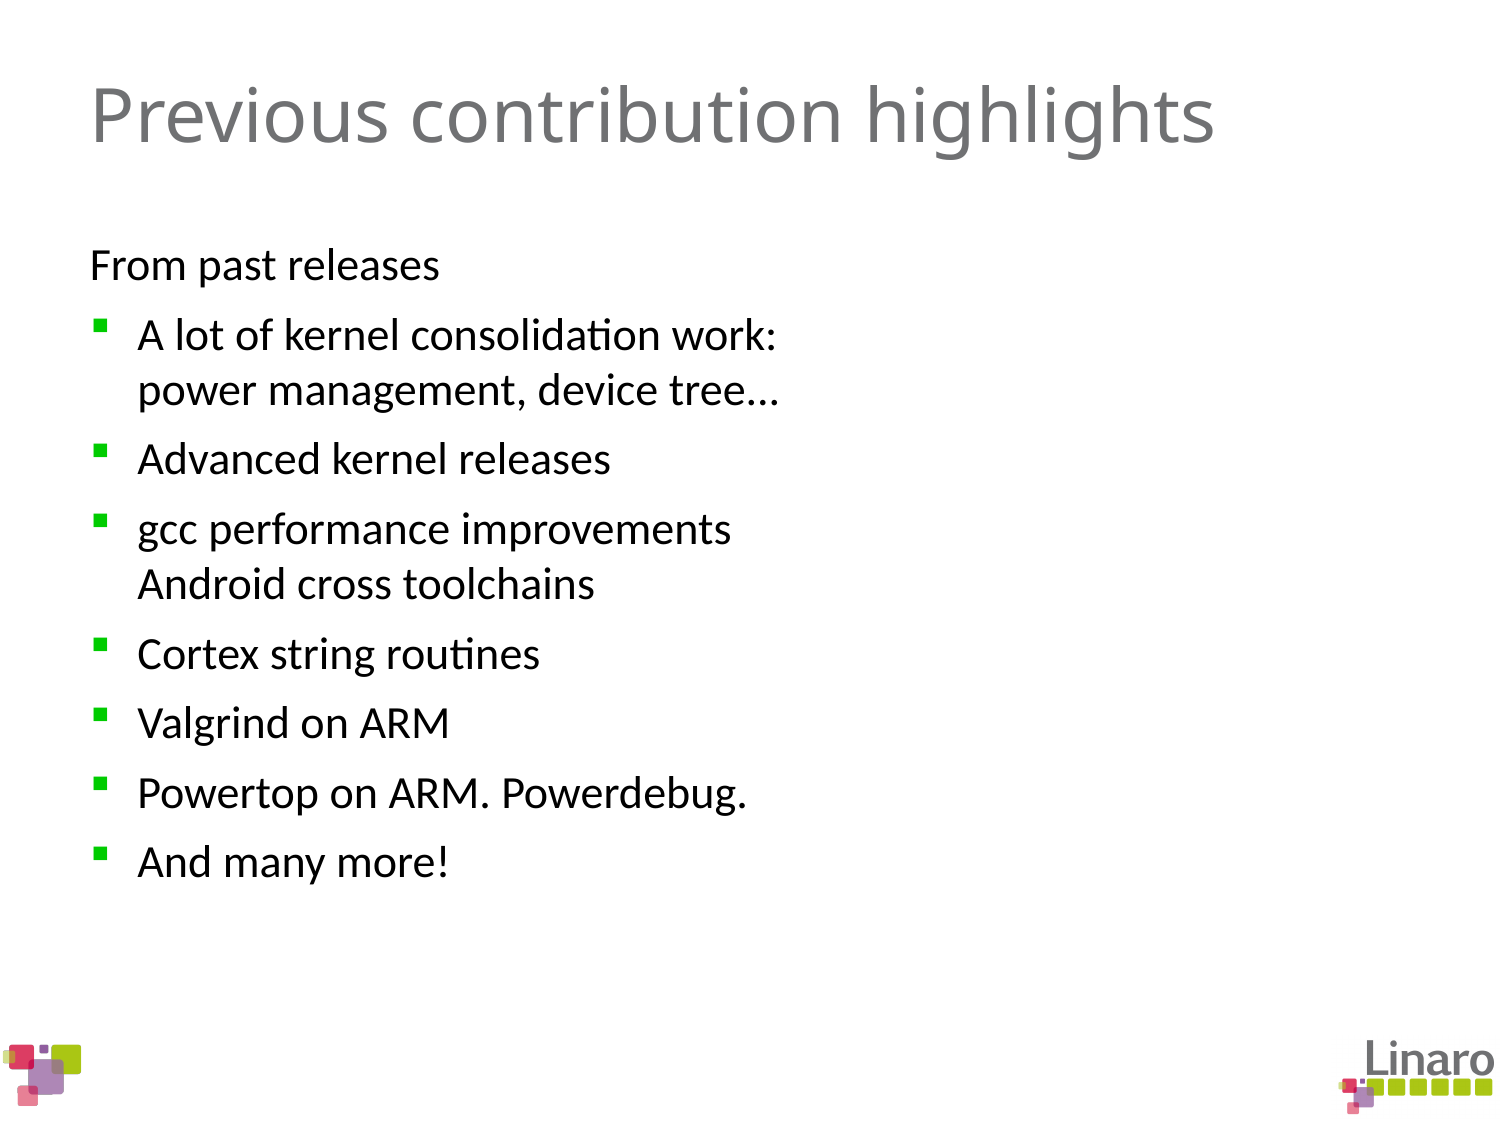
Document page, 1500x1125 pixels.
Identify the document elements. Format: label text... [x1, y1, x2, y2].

title Previous contribution highlights [75, 29, 1426, 196]
picture [1331, 1035, 1500, 1119]
picture [0, 1041, 84, 1125]
list From past releases A lot of kernel consolidation work: power management, device tree... Advanced kernel releases gcc performance improvements Android cross toolchains Cortex string routines Valgrind on ARM Powertop on ARM. Powerdebug. And many more! [75, 227, 1426, 970]
